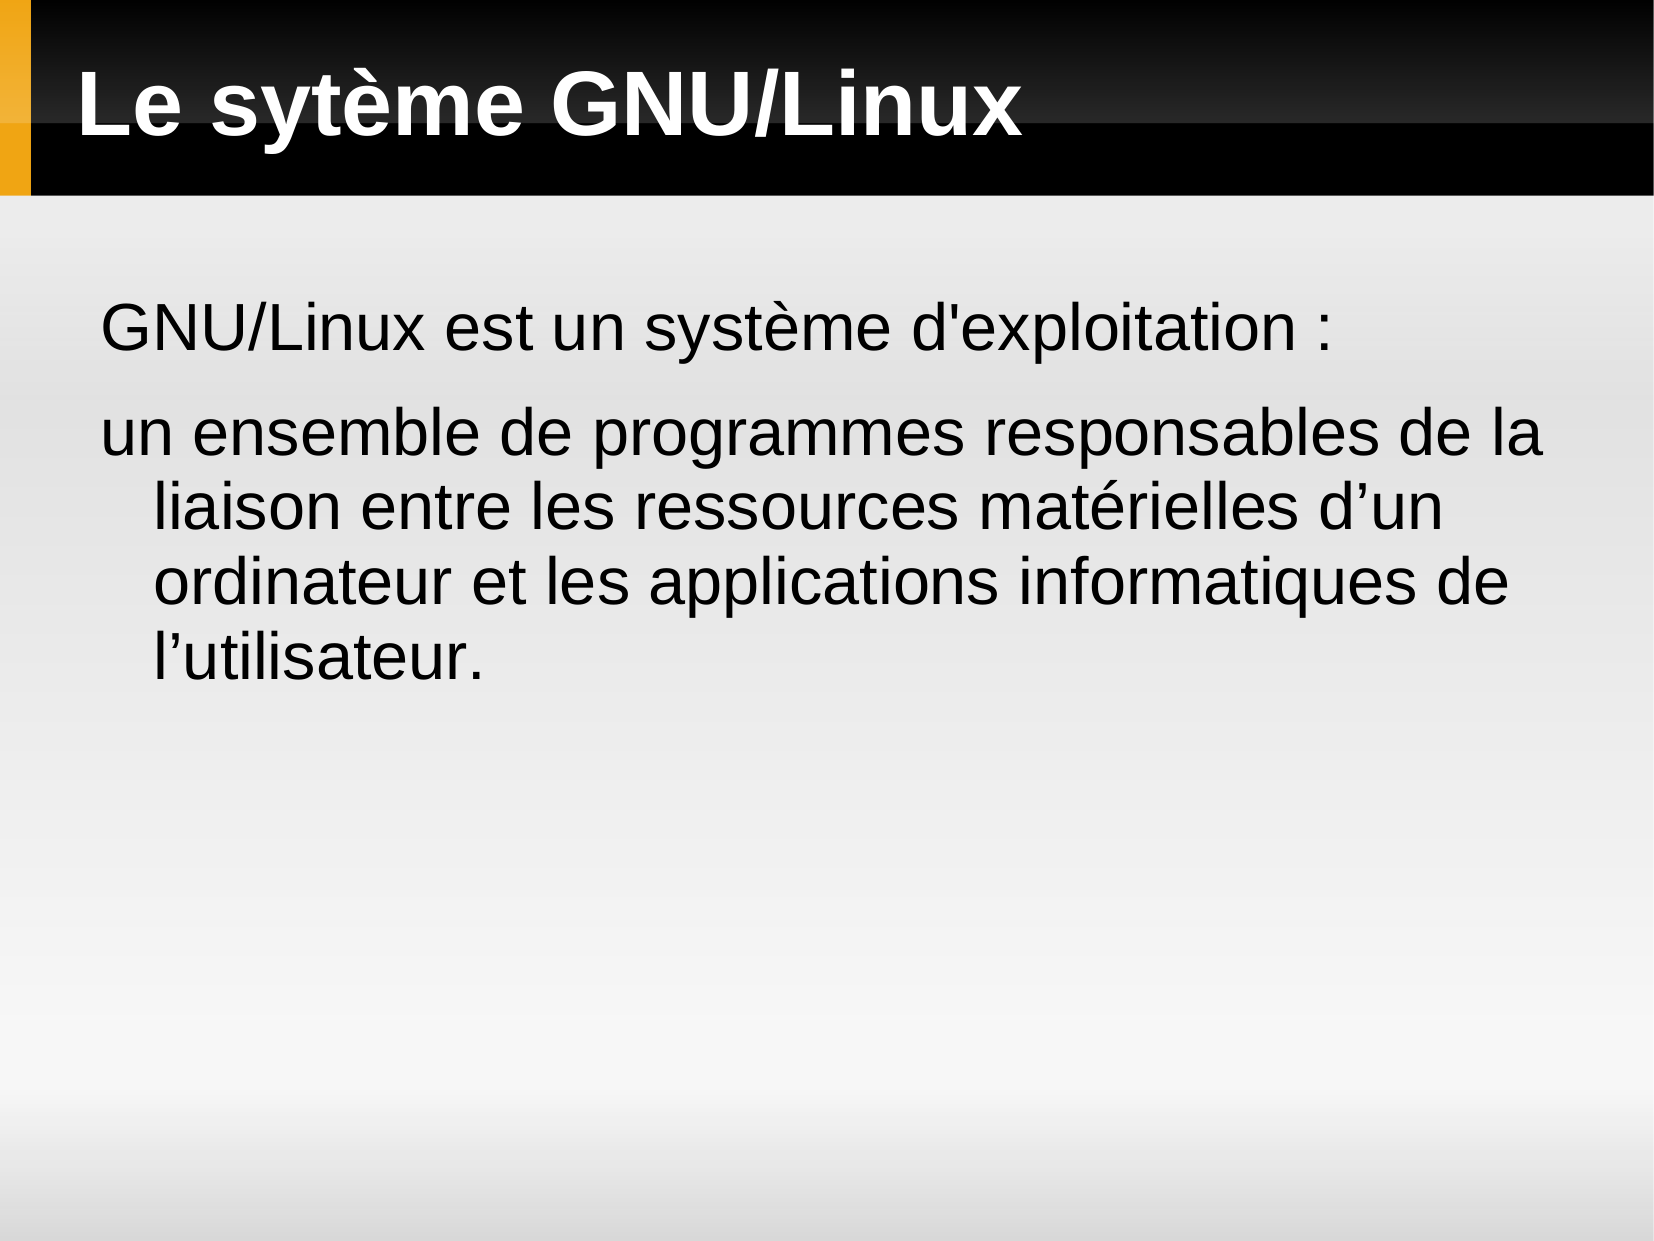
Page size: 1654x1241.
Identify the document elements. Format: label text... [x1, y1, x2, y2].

list GNU/Linux est un système d'exploitation : un ensemble de programmes responsables de la liaison entre les ressources matérielles d’un ordinateur et les applications informatiques de l’utilisateur. [82, 290, 1571, 1109]
title Le sytème GNU/Linux [76, 0, 1565, 208]
picture [0, 0, 1654, 1241]
